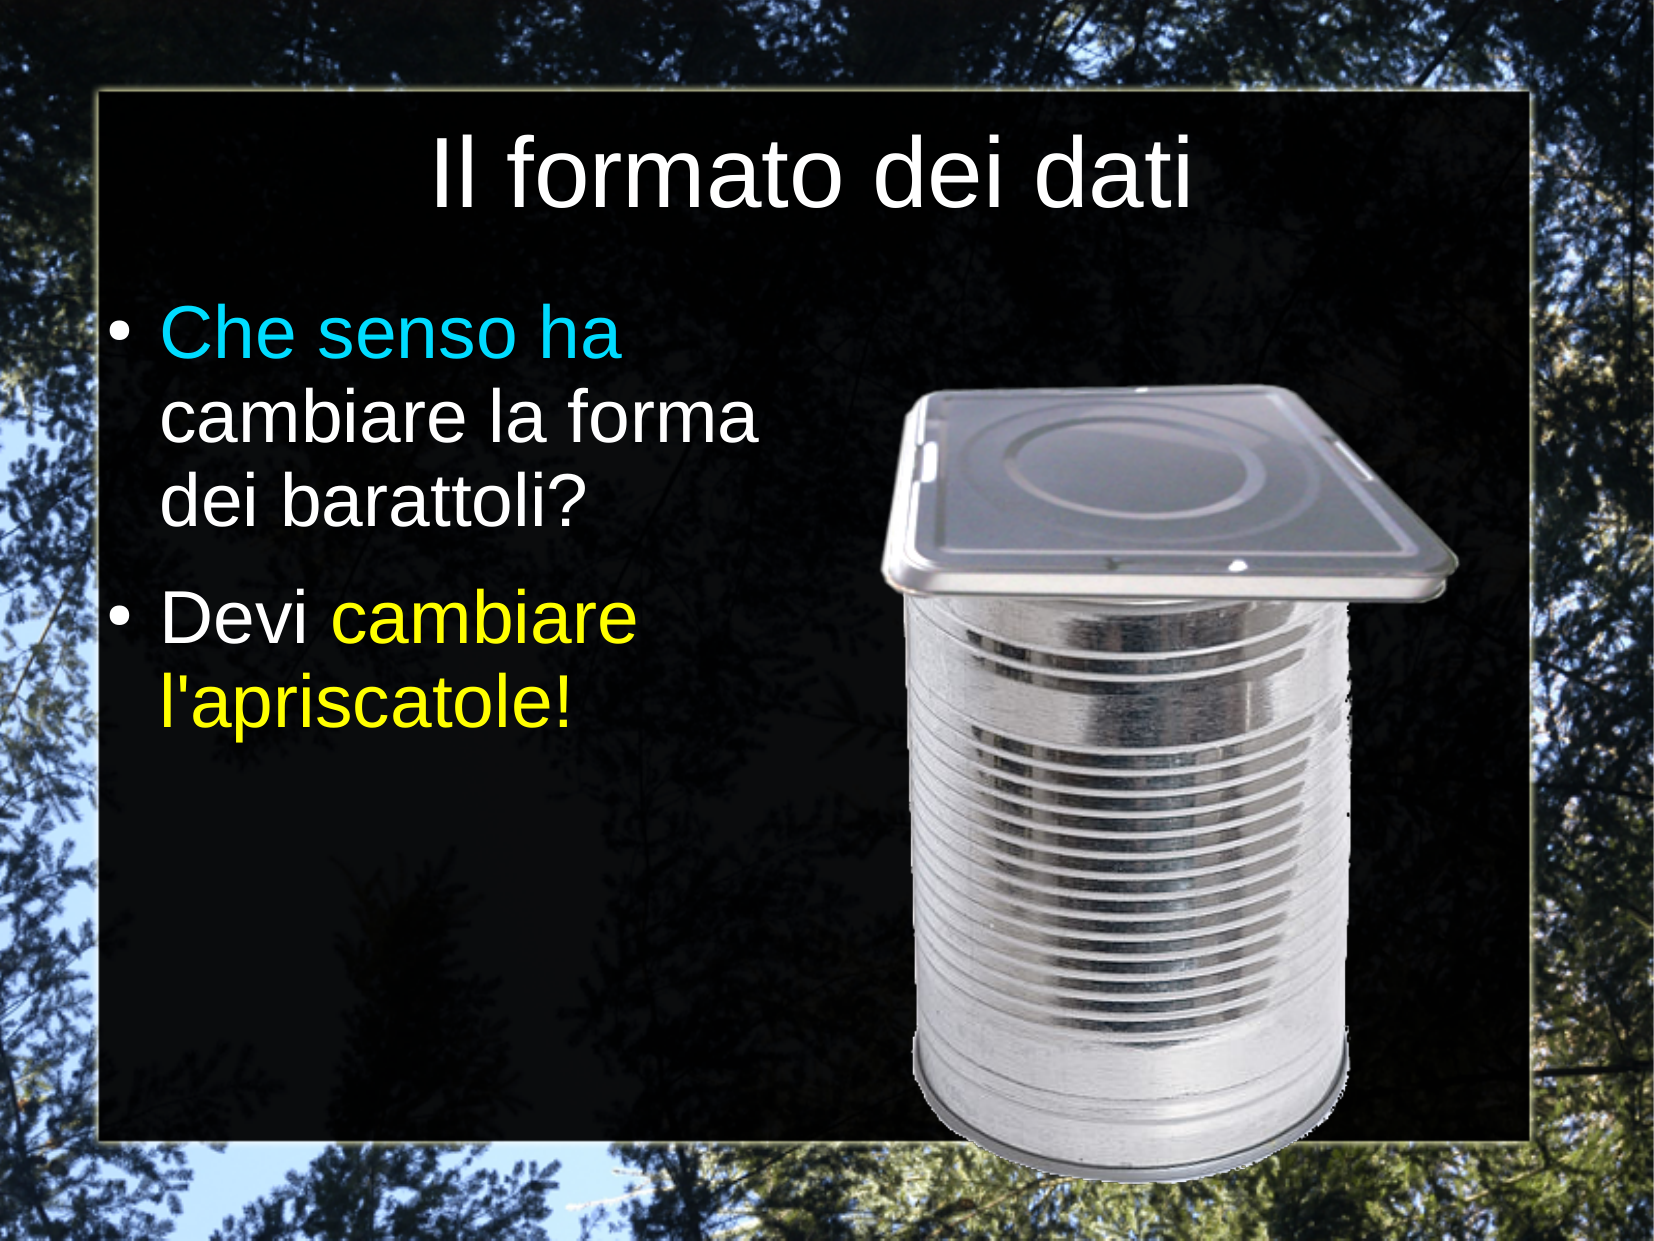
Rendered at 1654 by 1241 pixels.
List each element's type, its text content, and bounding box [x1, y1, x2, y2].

list Che senso ha cambiare la forma dei barattoli? Devi cambiare l'apriscatole! [88, 290, 826, 1010]
title Il formato dei dati [88, 88, 1536, 257]
picture [0, 0, 1654, 1241]
